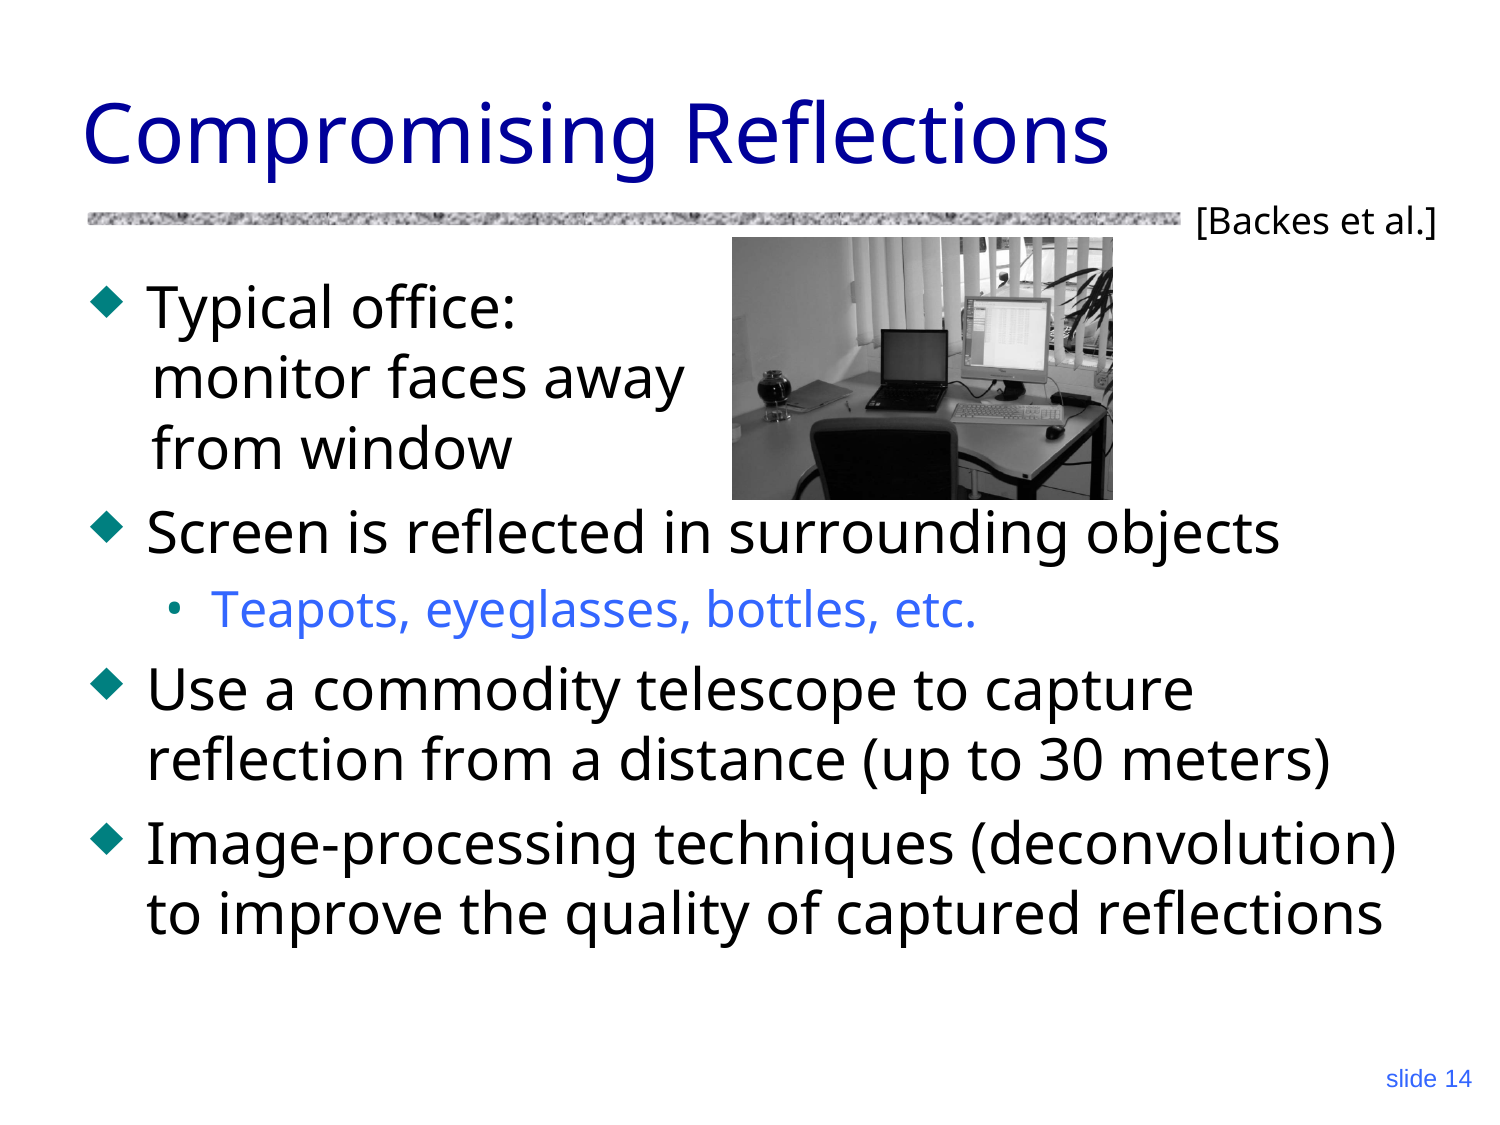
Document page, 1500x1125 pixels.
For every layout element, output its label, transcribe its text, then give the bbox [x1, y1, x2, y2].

list Typical office: monitor faces away from window Screen is reflected in surrounding objects Teapots, eyeglasses, bottles, etc. Use a commodity telescope to capture reflection from a distance (up to 30 meters) Image-processing techniques (deconvolution) to improve the quality of captured reflections [74, 262, 1417, 994]
picture [732, 237, 1113, 501]
text_box slide <number> [1174, 1025, 1488, 1101]
title Compromising Reflections [66, 37, 1342, 188]
text_box [Backes et al.] [1180, 189, 1453, 250]
picture [87, 212, 1180, 226]
